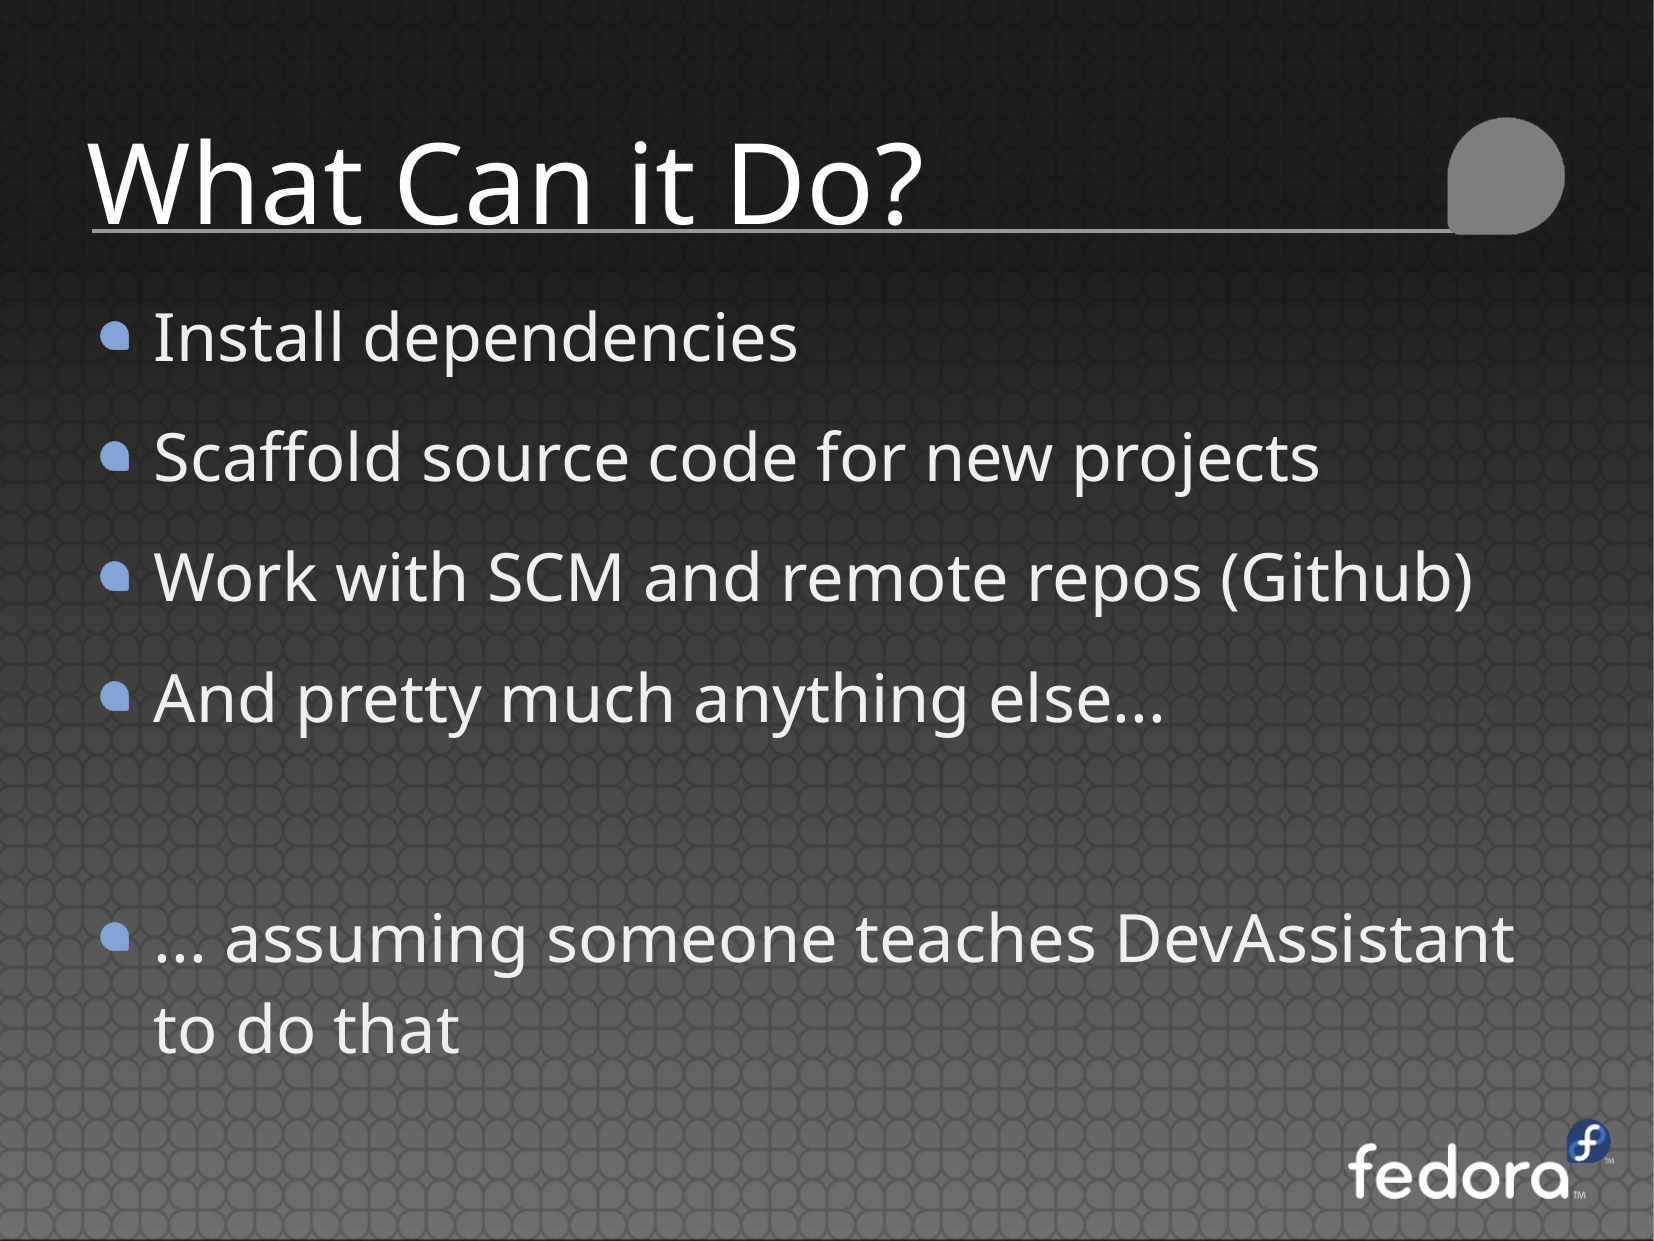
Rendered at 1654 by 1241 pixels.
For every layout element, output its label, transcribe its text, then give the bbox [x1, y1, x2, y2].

picture [0, 0, 1654, 1241]
list Install dependencies Scaffold source code for new projects Work with SCM and remote repos (Github) And pretty much anything else... ... assuming someone teaches DevAssistant to do that [82, 290, 1571, 1146]
title What Can it Do? [86, 109, 1576, 253]
